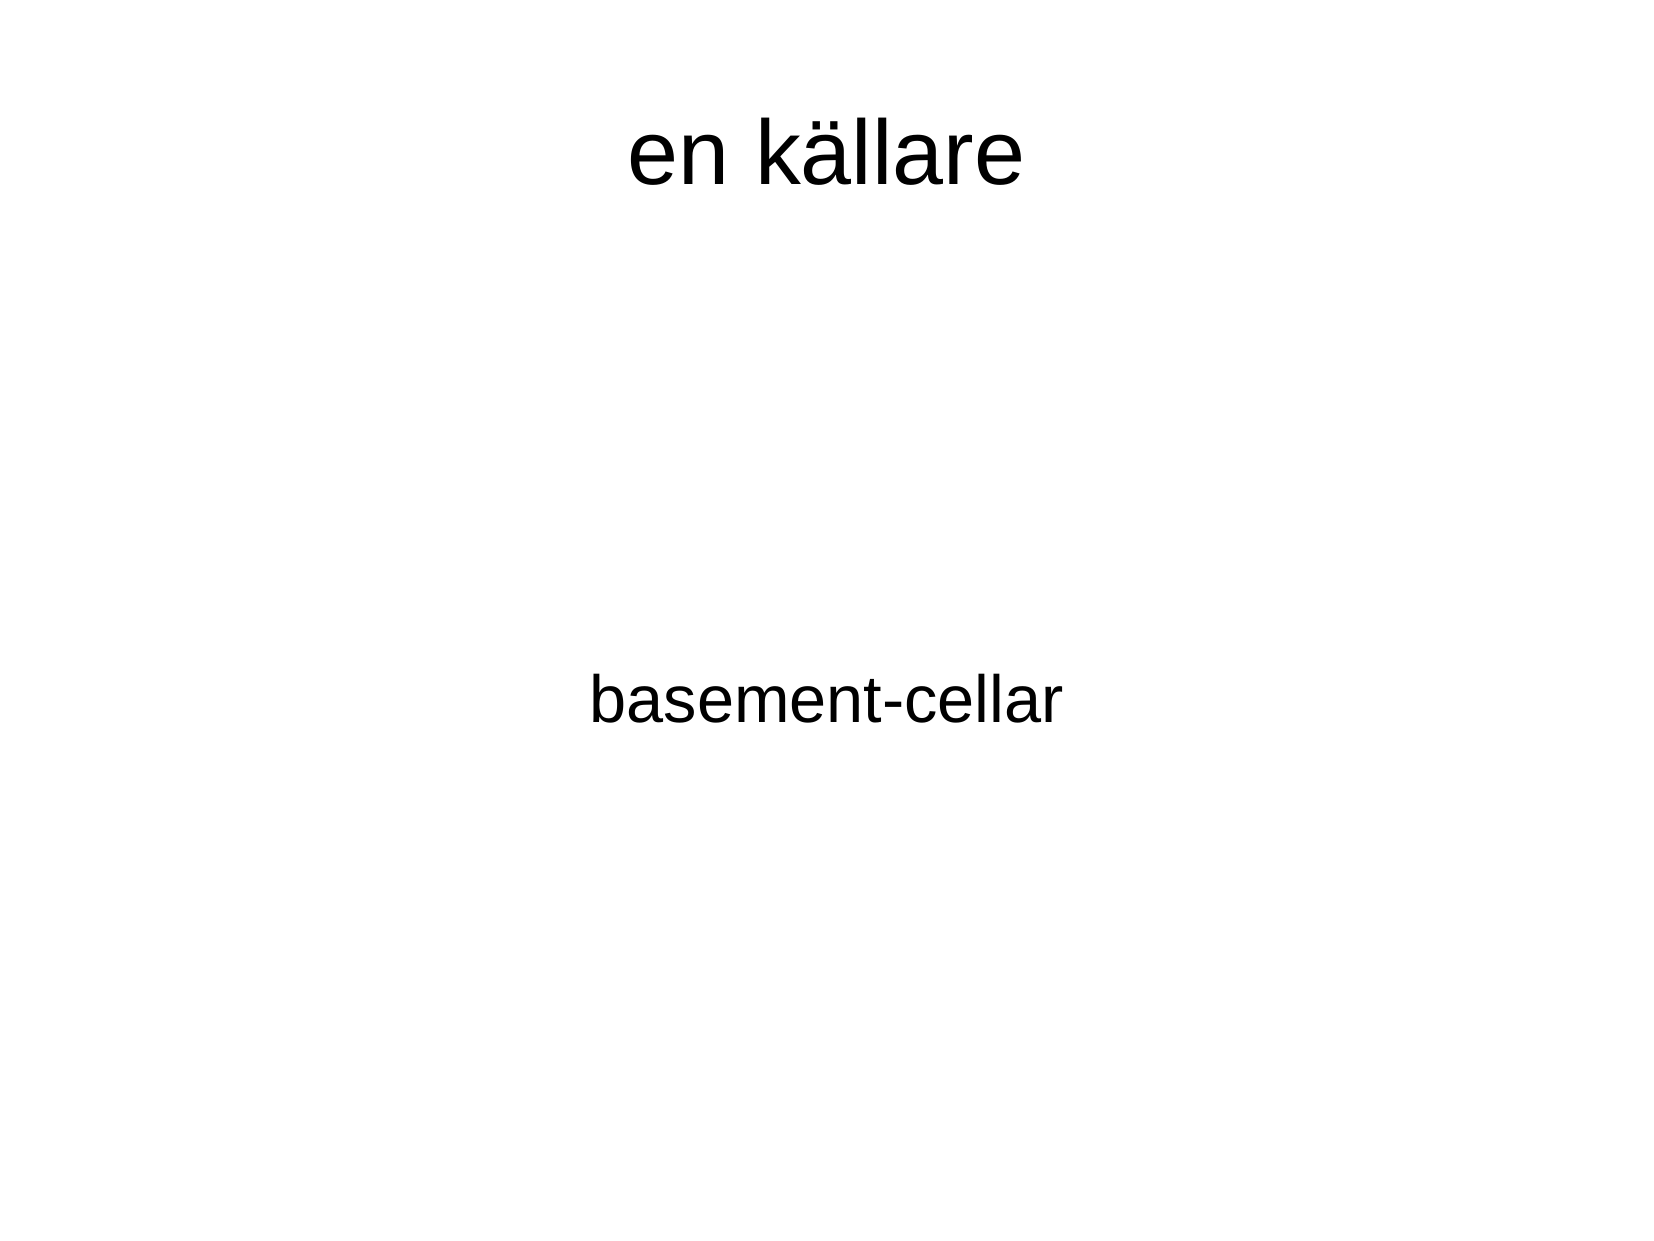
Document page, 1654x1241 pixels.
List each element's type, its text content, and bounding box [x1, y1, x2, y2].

title en källare [82, 56, 1571, 250]
subtitle basement-cellar [82, 297, 1571, 1102]
